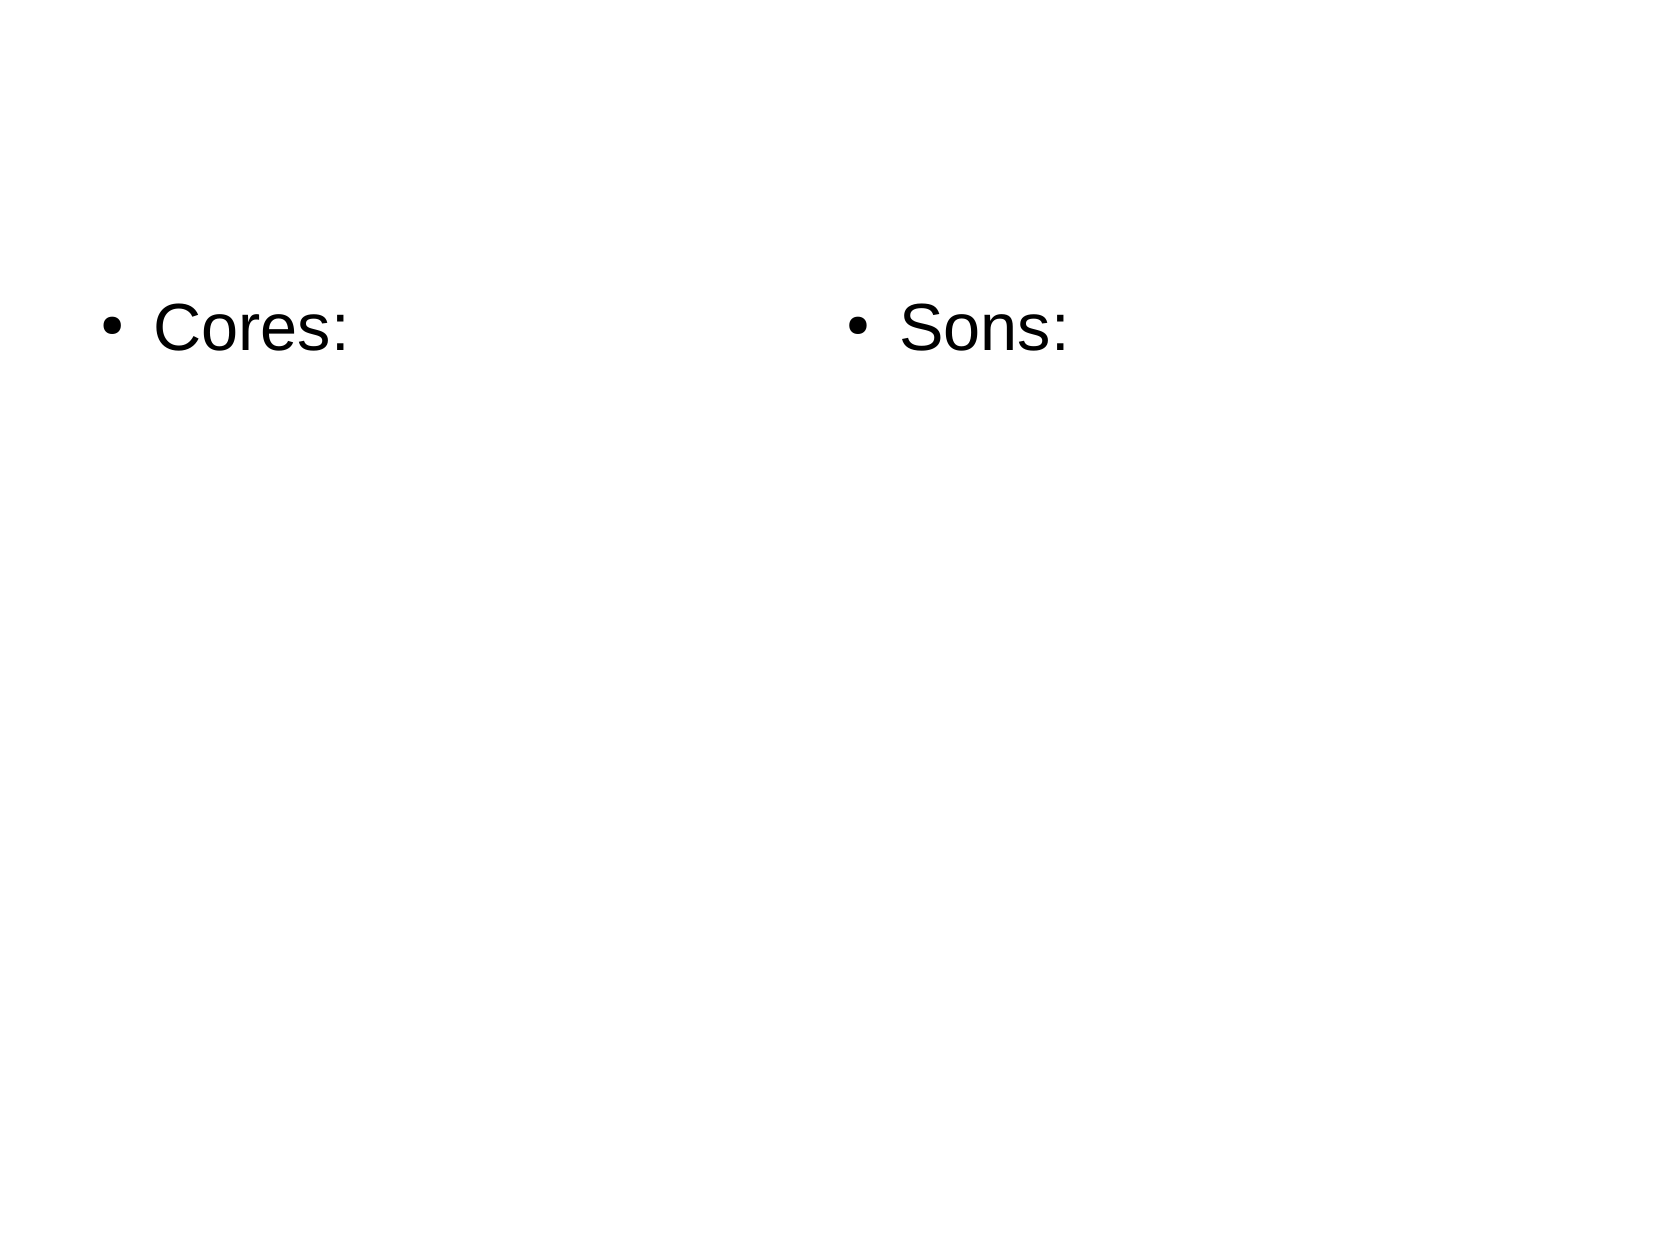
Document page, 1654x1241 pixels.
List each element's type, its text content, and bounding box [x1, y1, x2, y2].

list Cores: [82, 290, 793, 1010]
list Sons: [828, 290, 1539, 1010]
